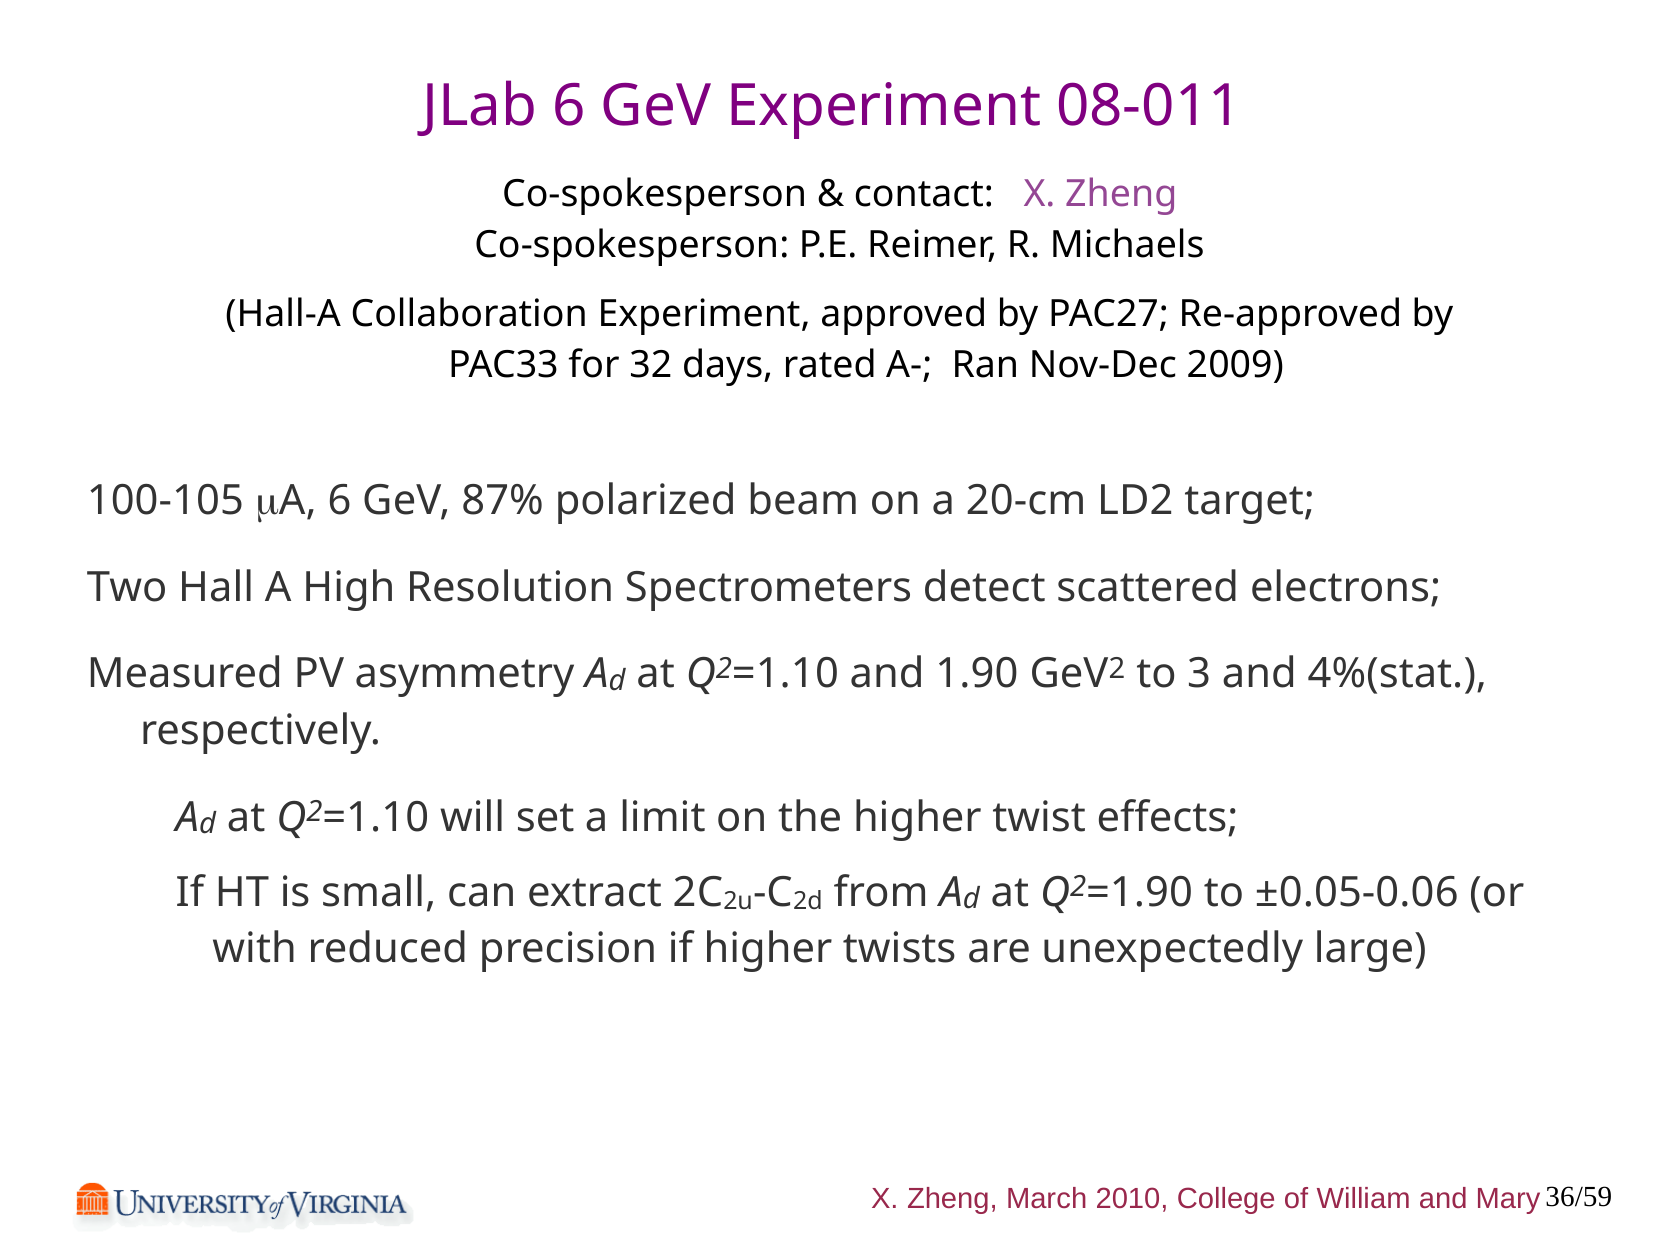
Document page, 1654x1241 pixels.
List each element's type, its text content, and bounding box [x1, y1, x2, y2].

list 100-105 mA, 6 GeV, 87% polarized beam on a 20-cm LD2 target; Two Hall A High Resolution Spectrometers detect scattered electrons; Measured PV asymmetry Ad at Q2=1.10 and 1.90 GeV2 to 3 and 4%(stat.), respectively. Ad at Q2=1.10 will set a limit on the higher twist effects; If HT is small, can extract 2C2u-C2d from Ad at Q2=1.90 to ±0.05-0.06 (or with reduced precision if higher twists are unexpectedly large) [69, 470, 1607, 1042]
picture [53, 1165, 427, 1241]
list Co-spokesperson & contact: X. Zheng Co-spokesperson: P.E. Reimer, R. Michaels (Hall-A Collaboration Experiment, approved by PAC27; Re-approved by PAC33 for 32 days, rated A-; Ran Nov-Dec 2009) [150, 166, 1512, 408]
title JLab 6 GeV Experiment 08-011 [126, 56, 1538, 151]
